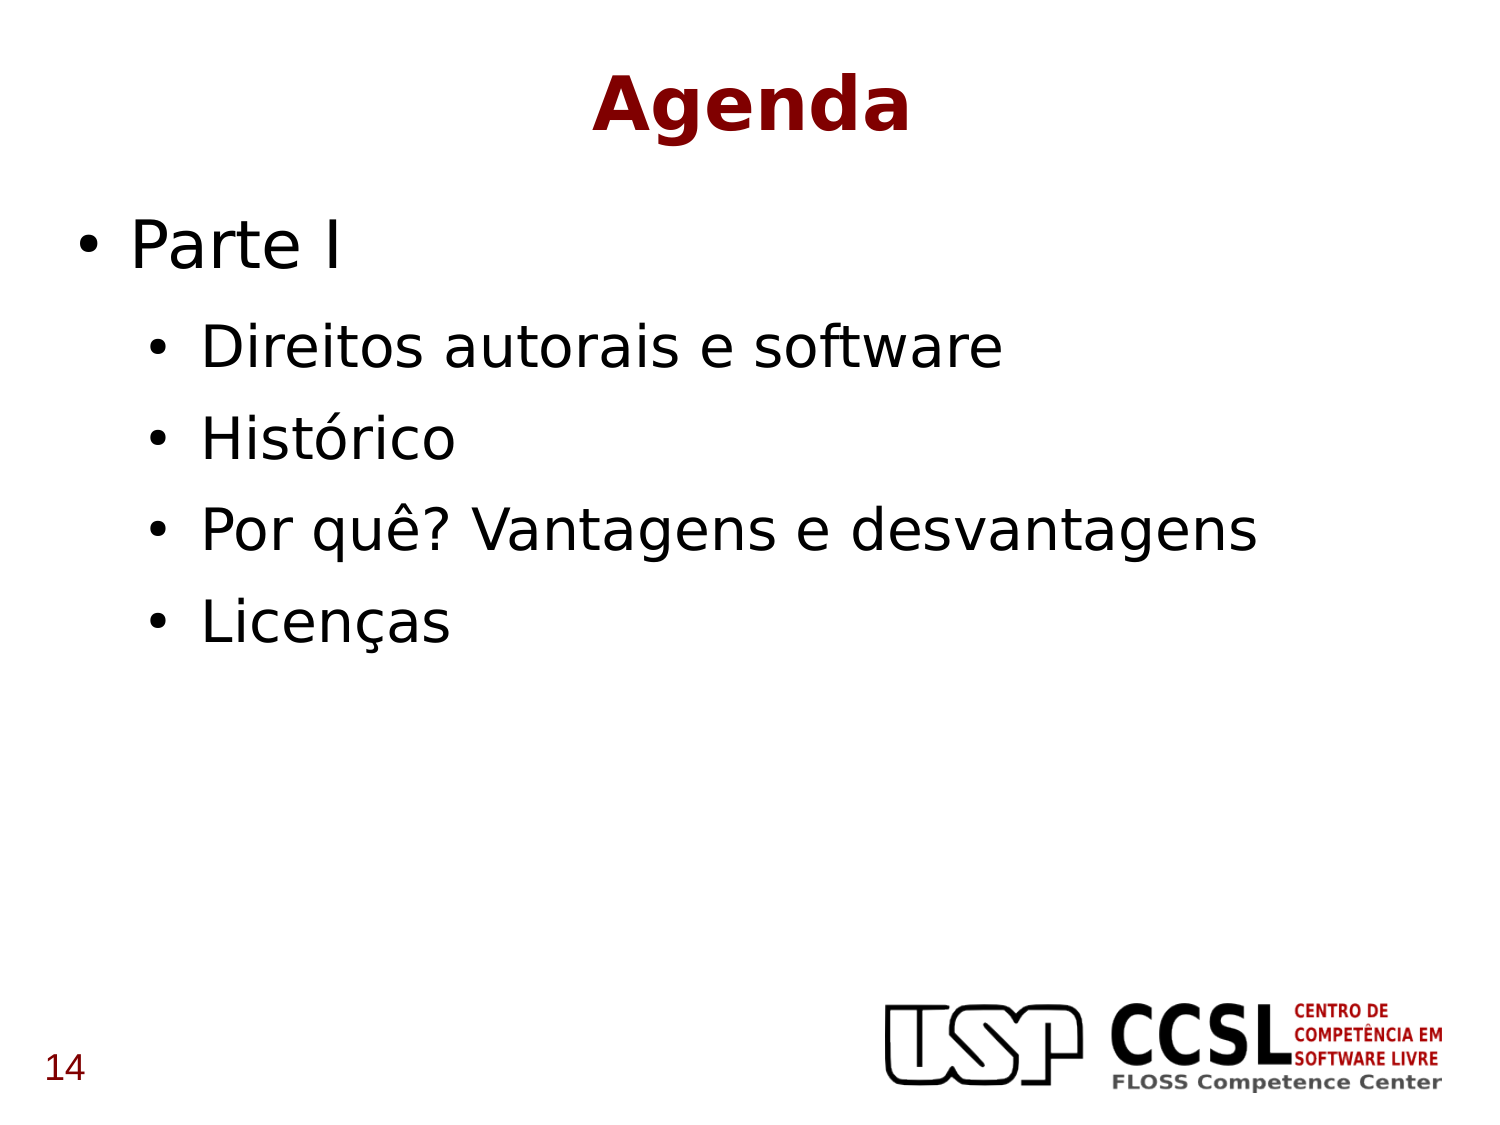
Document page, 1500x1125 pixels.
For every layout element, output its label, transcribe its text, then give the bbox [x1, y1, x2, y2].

title Agenda [59, 29, 1447, 180]
picture [885, 1003, 1442, 1093]
list Parte I Direitos autorais e software Histórico Por quê? Vantagens e desvantagens Licenças [59, 206, 1447, 950]
